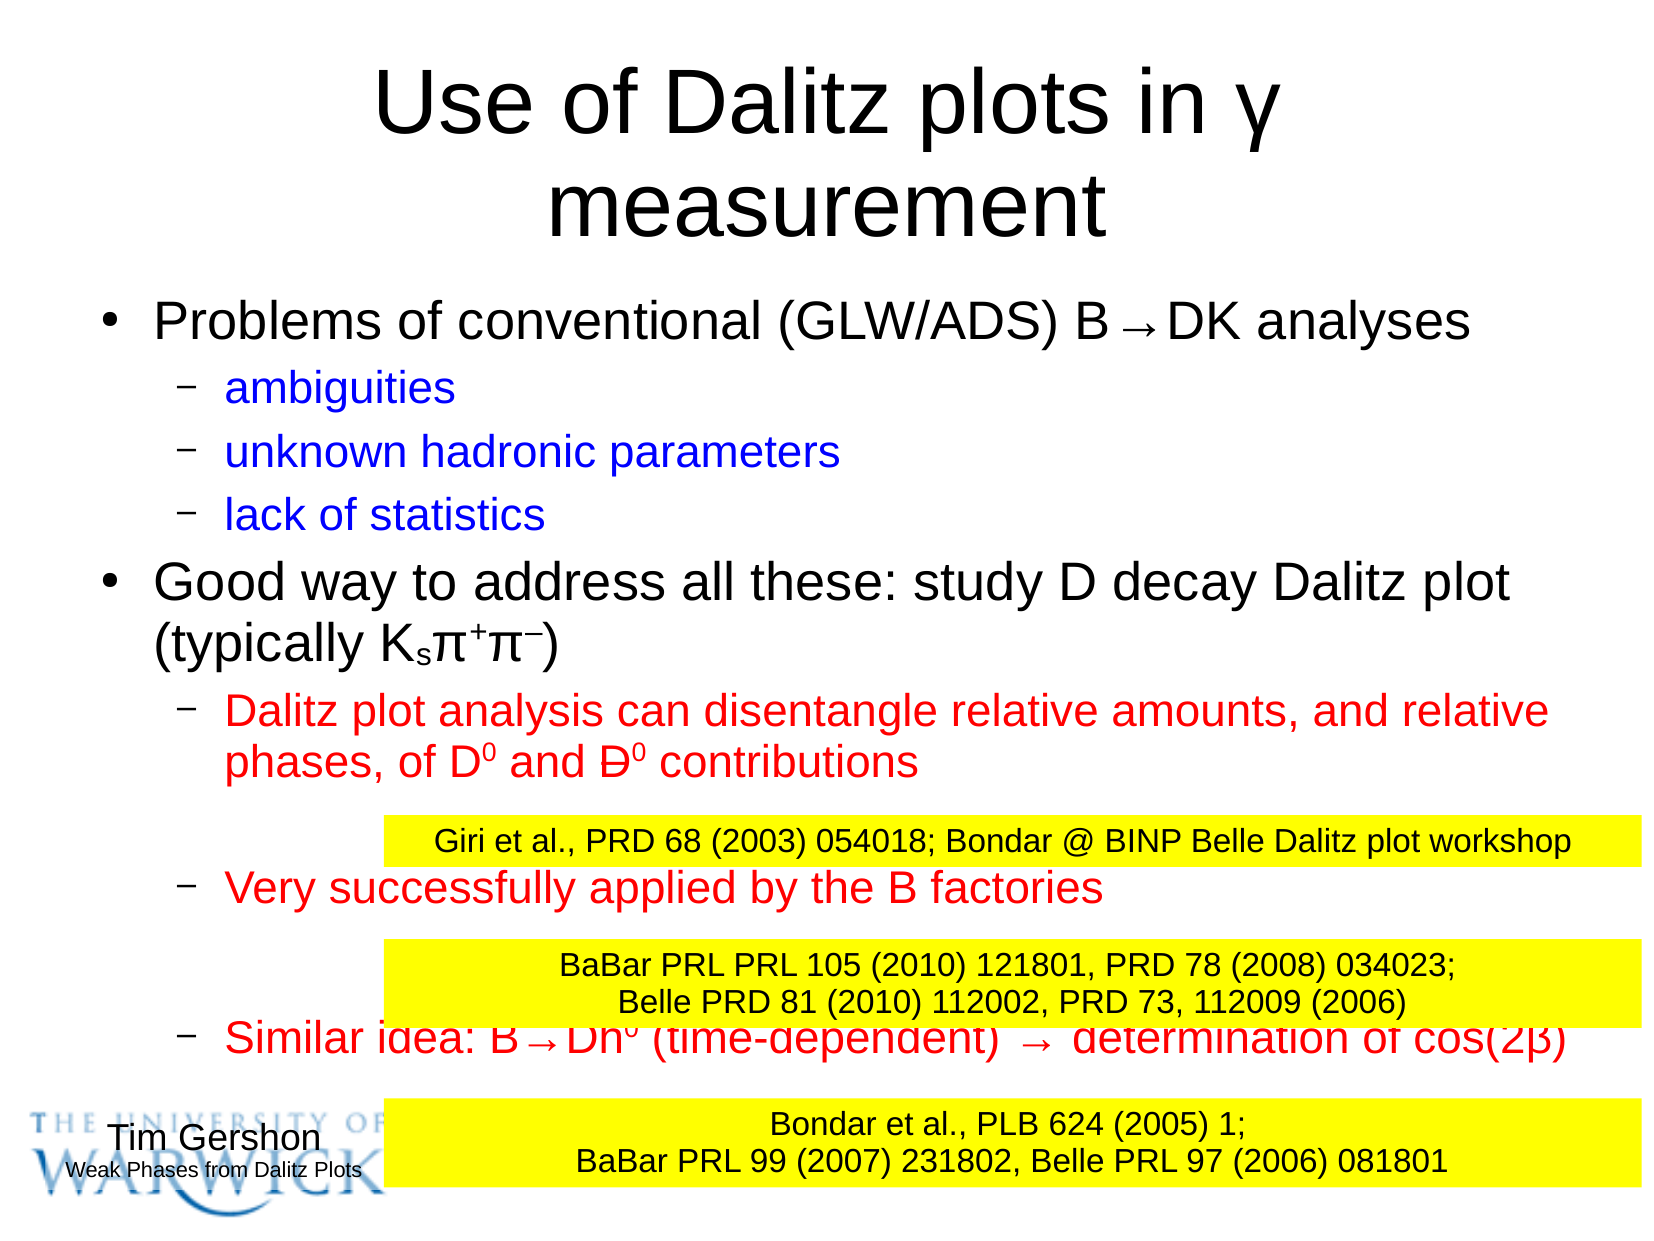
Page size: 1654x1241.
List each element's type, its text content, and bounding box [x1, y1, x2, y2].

list Problems of conventional (GLW/ADS) B→DK analyses ambiguities unknown hadronic parameters lack of statistics Good way to address all these: study D decay Dalitz plot (typically Ksπ+π–) Dalitz plot analysis can disentangle relative amounts, and relative phases, of D0 and D0 contributions Very successfully applied by the B factories Similar idea: B→Dh0 (time-dependent) → determination of cos(2β) [82, 290, 1571, 1094]
text_box Giri et al., PRD 68 (2003) 054018; Bondar @ BINP Belle Dalitz plot workshop [383, 815, 1642, 867]
text_box Tim Gershon Weak Phases from Dalitz Plots [45, 1108, 383, 1190]
text_box Bondar et al., PLB 624 (2005) 1; BaBar PRL 99 (2007) 231802, Belle PRL 97 (2006) 081801 [383, 1098, 1642, 1188]
text_box – [584, 726, 644, 793]
picture [19, 1106, 406, 1232]
title Use of Dalitz plots in γ measurement [82, 50, 1571, 256]
text_box BaBar PRL PRL 105 (2010) 121801, PRD 78 (2008) 034023; Belle PRD 81 (2010) 112002, PRD 73, 112009 (2006) [383, 939, 1642, 1028]
